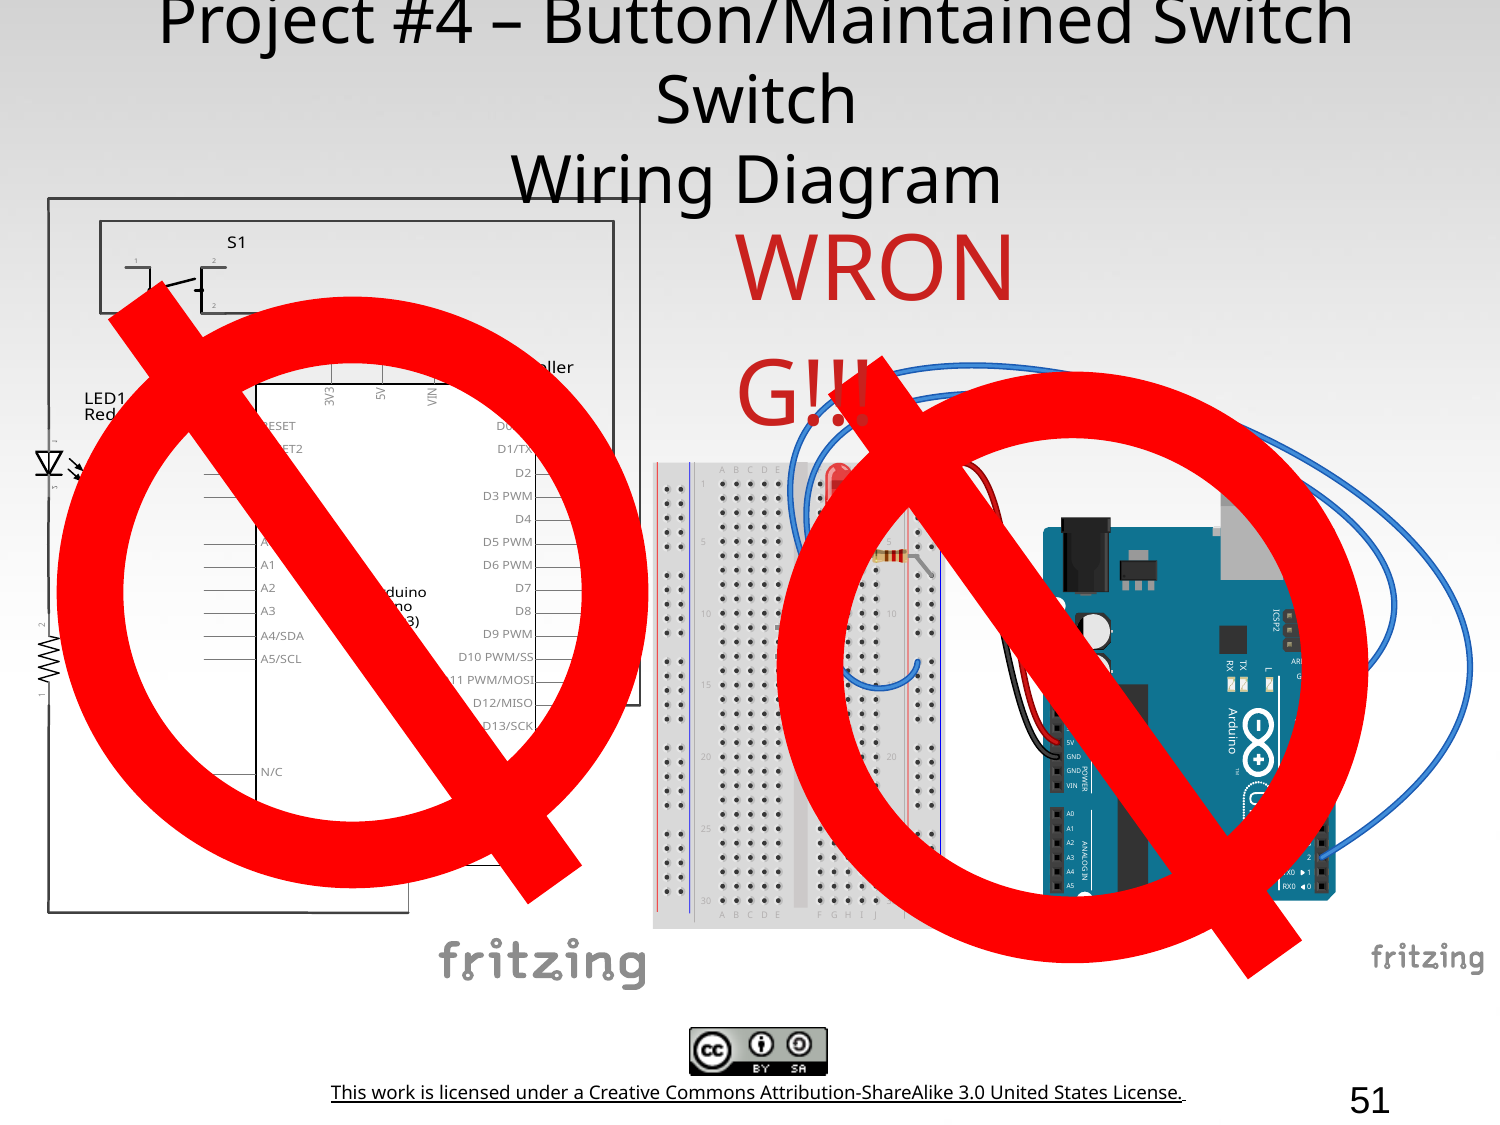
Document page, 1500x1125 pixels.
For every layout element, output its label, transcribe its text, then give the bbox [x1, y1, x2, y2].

picture [913, 191, 930, 195]
picture [685, 191, 704, 199]
picture [745, 191, 768, 195]
picture [0, 0, 1500, 1125]
picture [844, 508, 1171, 896]
picture [808, 191, 825, 195]
text_box WRONG!!! [720, 195, 1066, 460]
picture [936, 191, 947, 195]
picture [889, 191, 907, 195]
picture [846, 191, 865, 195]
picture [975, 191, 992, 195]
picture [953, 191, 969, 195]
picture [773, 191, 788, 195]
title Project #4 – Button/Maintained Switch Switch Wiring Diagram [75, 2, 1441, 191]
picture [871, 191, 883, 195]
picture [963, 439, 1301, 835]
picture [831, 191, 841, 195]
